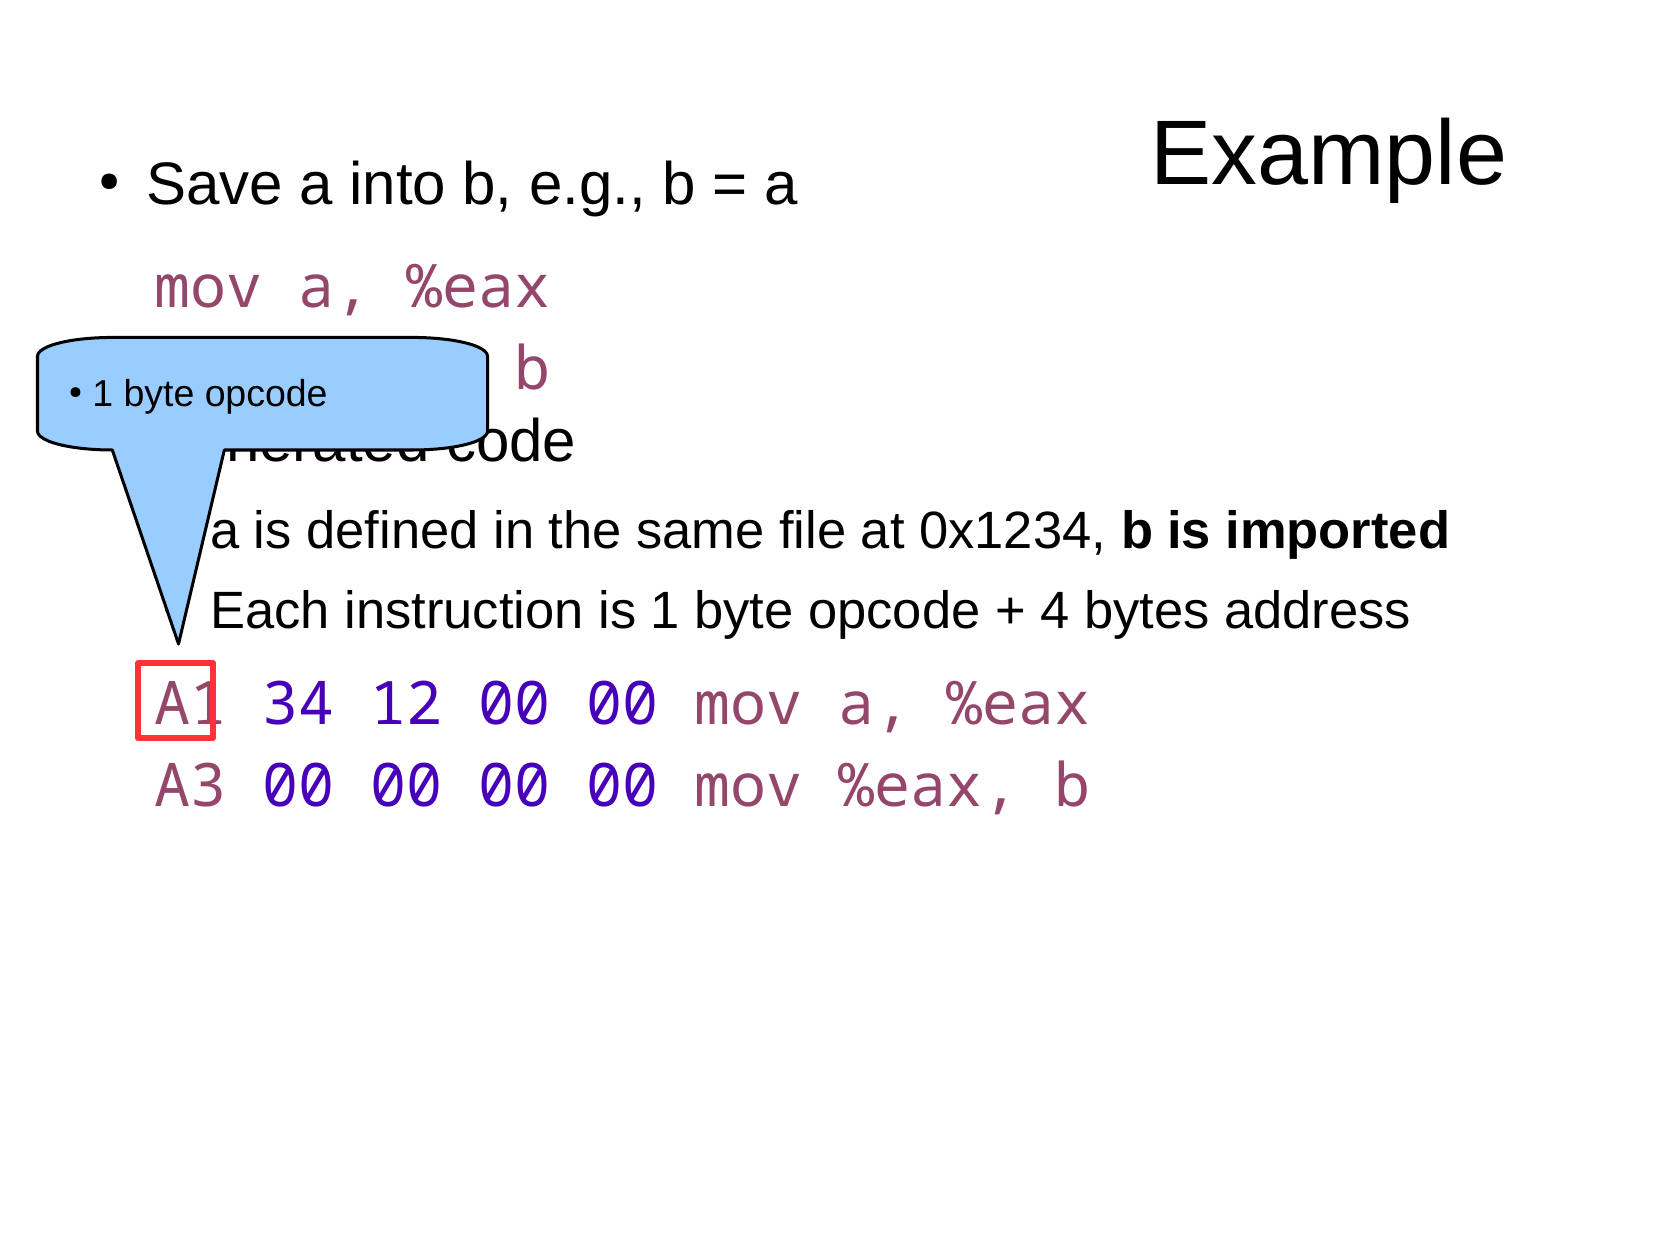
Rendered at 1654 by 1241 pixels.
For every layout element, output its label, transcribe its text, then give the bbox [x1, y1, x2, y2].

title Example [1087, 49, 1571, 150]
list Save a into b, e.g., b = a mov a, %eax mov %eax, b Generated code a is defined in the same file at 0x1234, b is imported Each instruction is 1 byte opcode + 4 bytes address A1 34 12 00 00 mov a, %eax A3 00 00 00 00 mov %eax, b [82, 150, 1571, 826]
text_box 1 byte opcode [37, 337, 488, 644]
